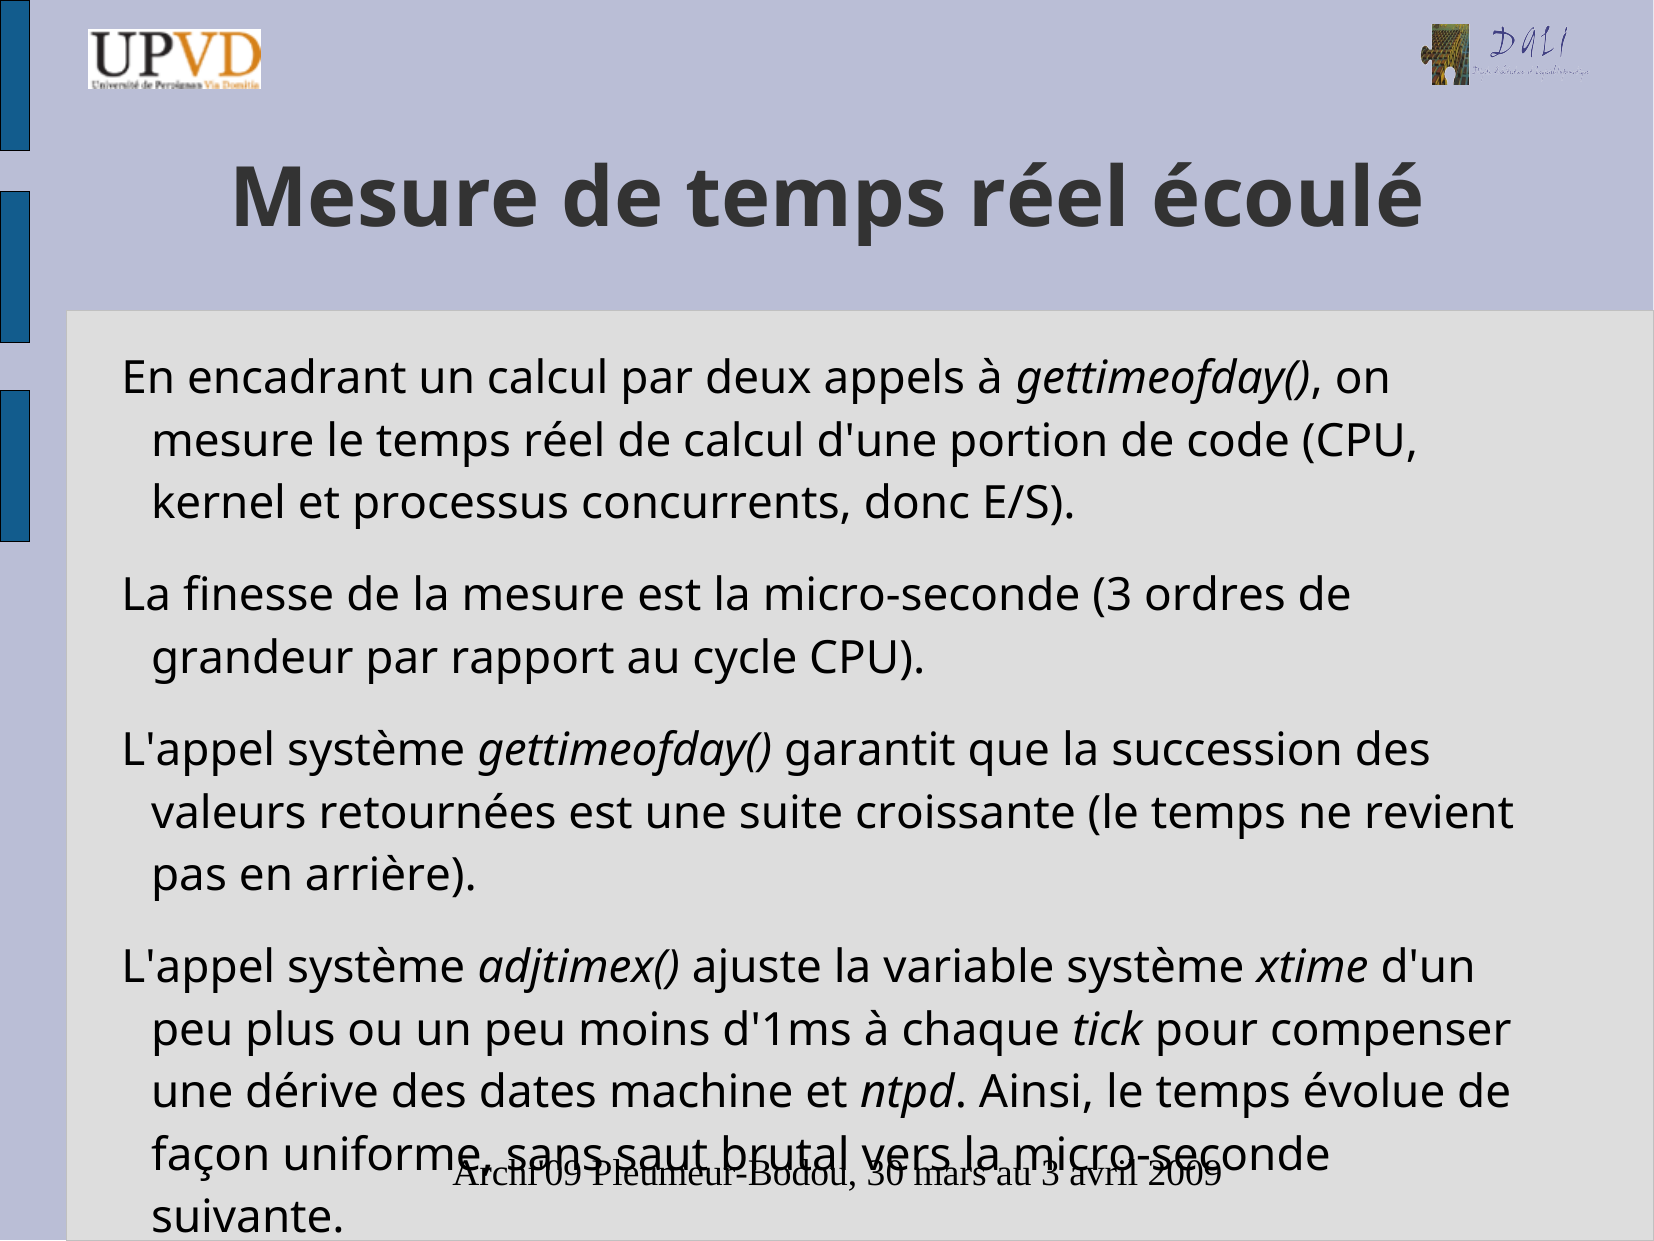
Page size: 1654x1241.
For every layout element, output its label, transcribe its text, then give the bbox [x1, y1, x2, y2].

picture [88, 29, 261, 89]
picture [1420, 24, 1593, 85]
list En encadrant un calcul par deux appels à gettimeofday(), on mesure le temps réel de calcul d'une portion de code (CPU, kernel et processus concurrents, donc E/S). La finesse de la mesure est la micro-seconde (3 ordres de grandeur par rapport au cycle CPU). L'appel système gettimeofday() garantit que la succession des valeurs retournées est une suite croissante (le temps ne revient pas en arrière). L'appel système adjtimex() ajuste la variable système xtime d'un peu plus ou un peu moins d'1ms à chaque tick pour compenser une dérive des dates machine et ntpd. Ainsi, le temps évolue de façon uniforme, sans saut brutal vers la micro-seconde suivante. [121, 344, 1534, 1127]
text_box Archi'09 Pleumeur-Bodou, 30 mars au 3 avril 2009 [452, 1151, 1226, 1204]
title Mesure de temps réel écoulé [121, 91, 1534, 299]
